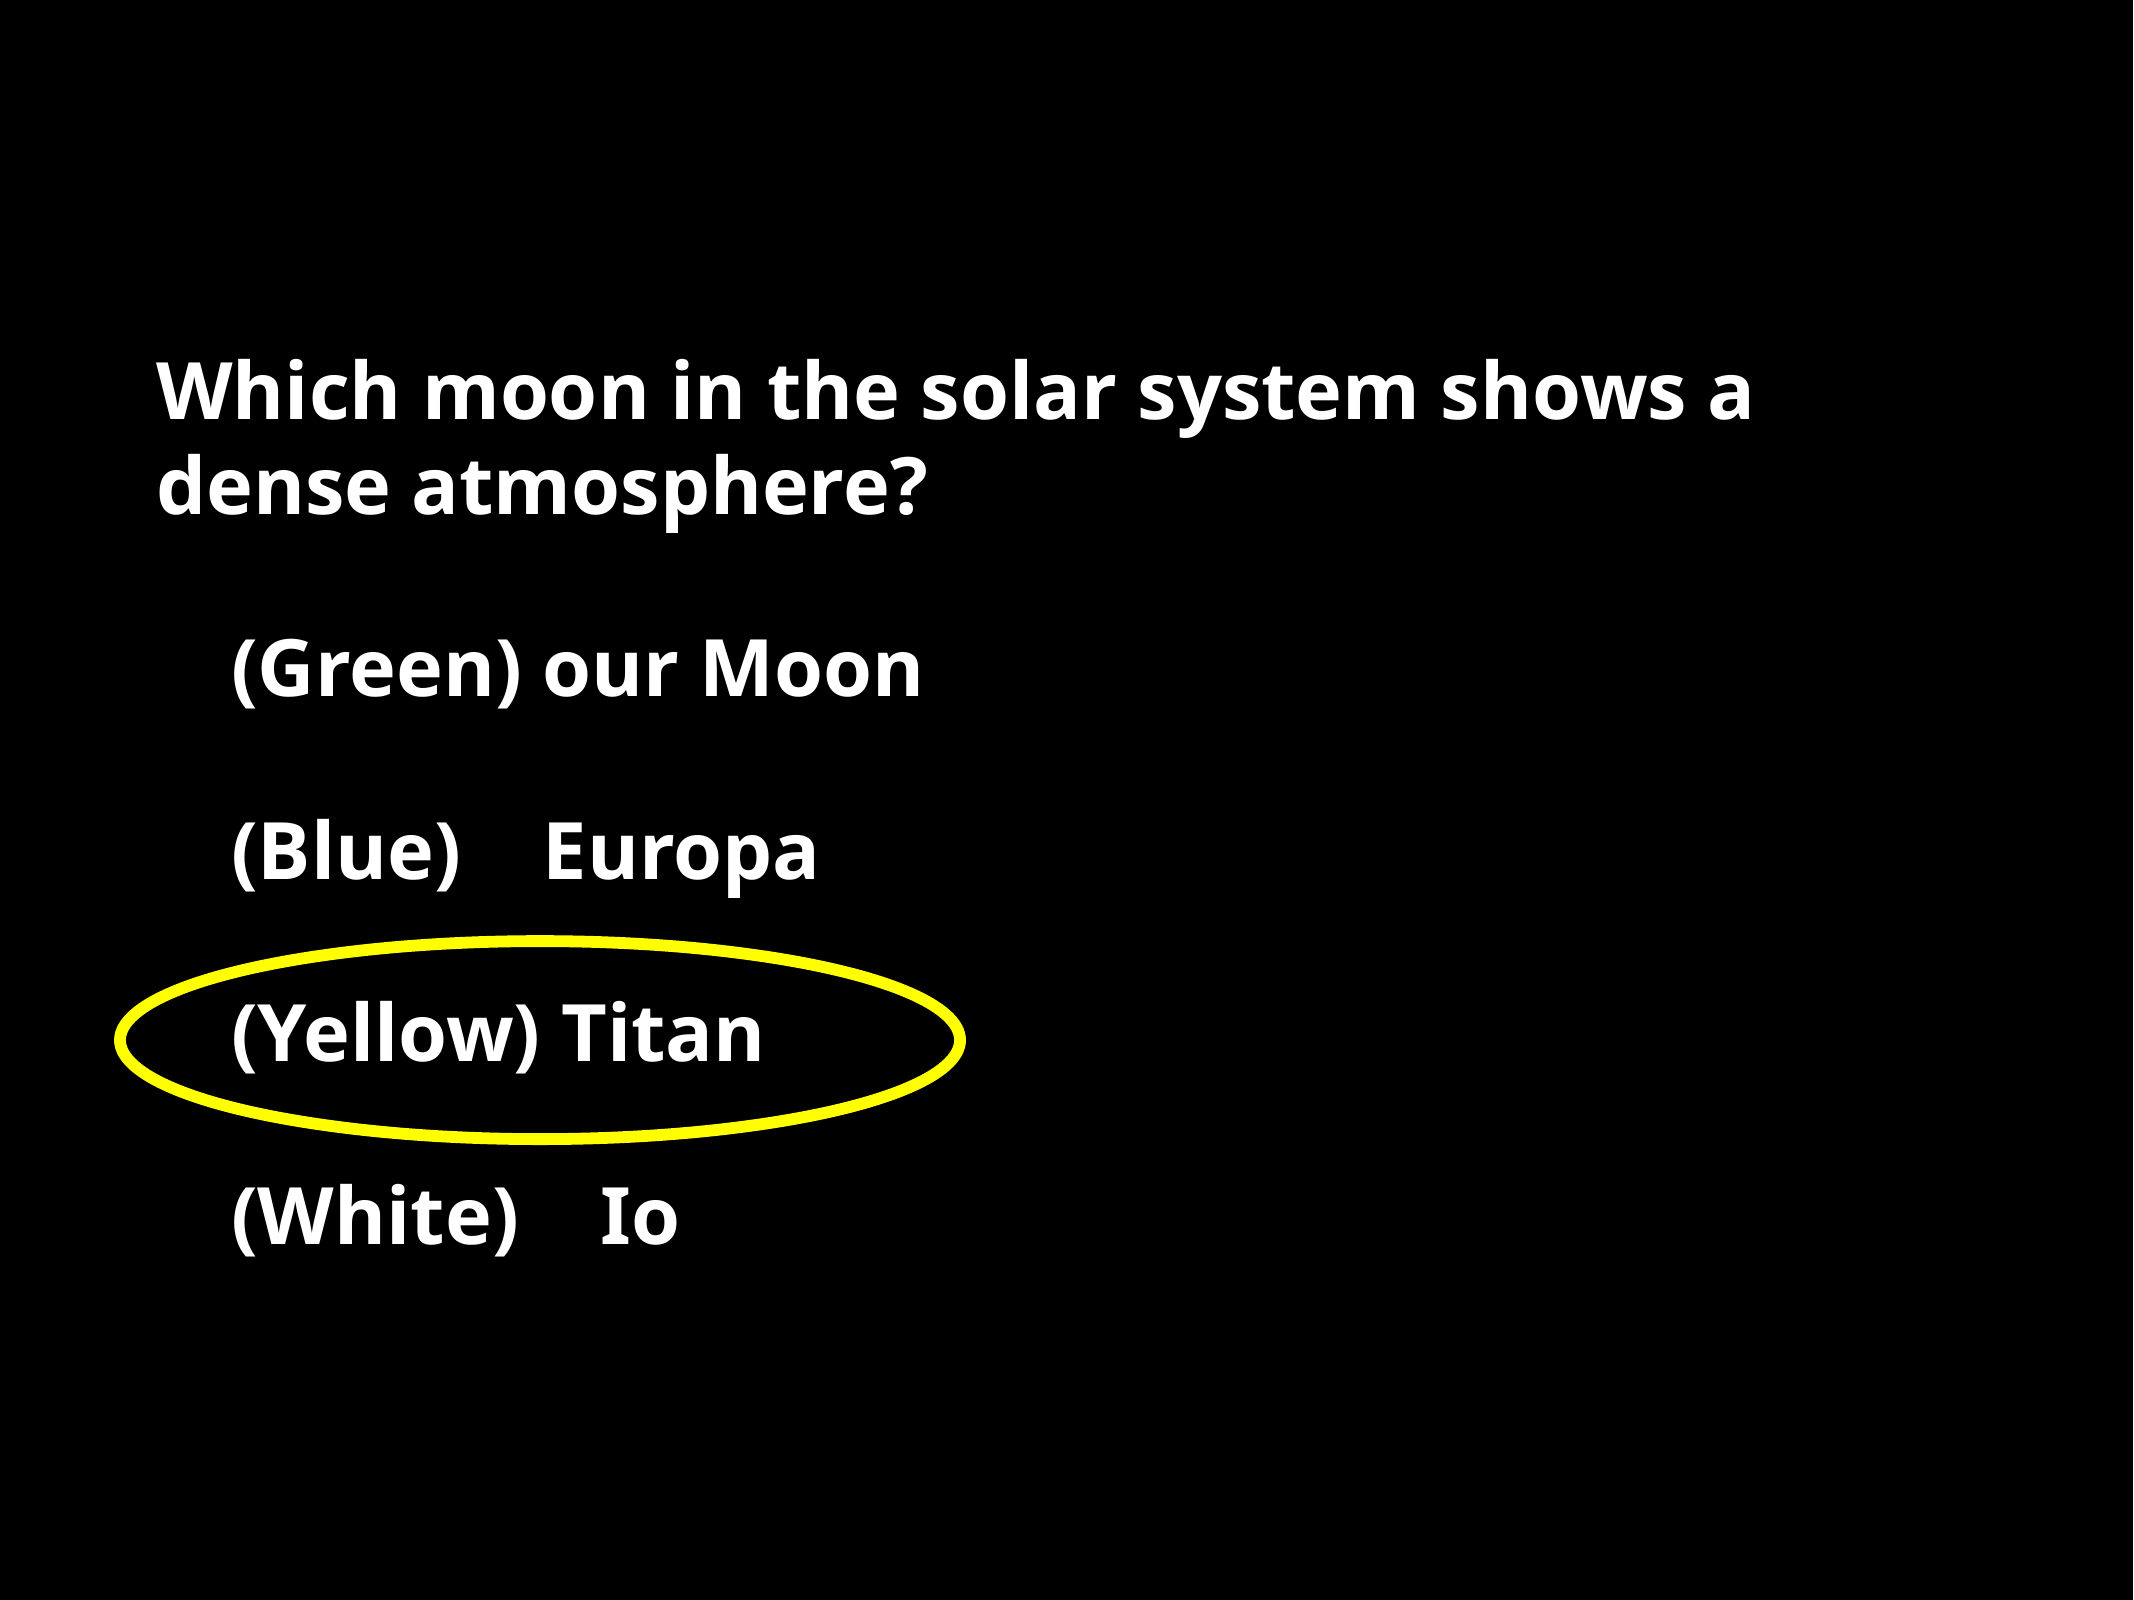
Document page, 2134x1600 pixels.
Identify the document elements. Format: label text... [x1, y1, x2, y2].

list Which moon in the solar system shows a dense atmosphere? (Green) our Moon (Blue) Europa (Yellow) Titan (White) Io [156, 948, 954, 1133]
list Which moon in the solar system shows a dense atmosphere? (Green) our Moon (Blue) Europa (Yellow) Titan (White) Io [156, 208, 1978, 1392]
